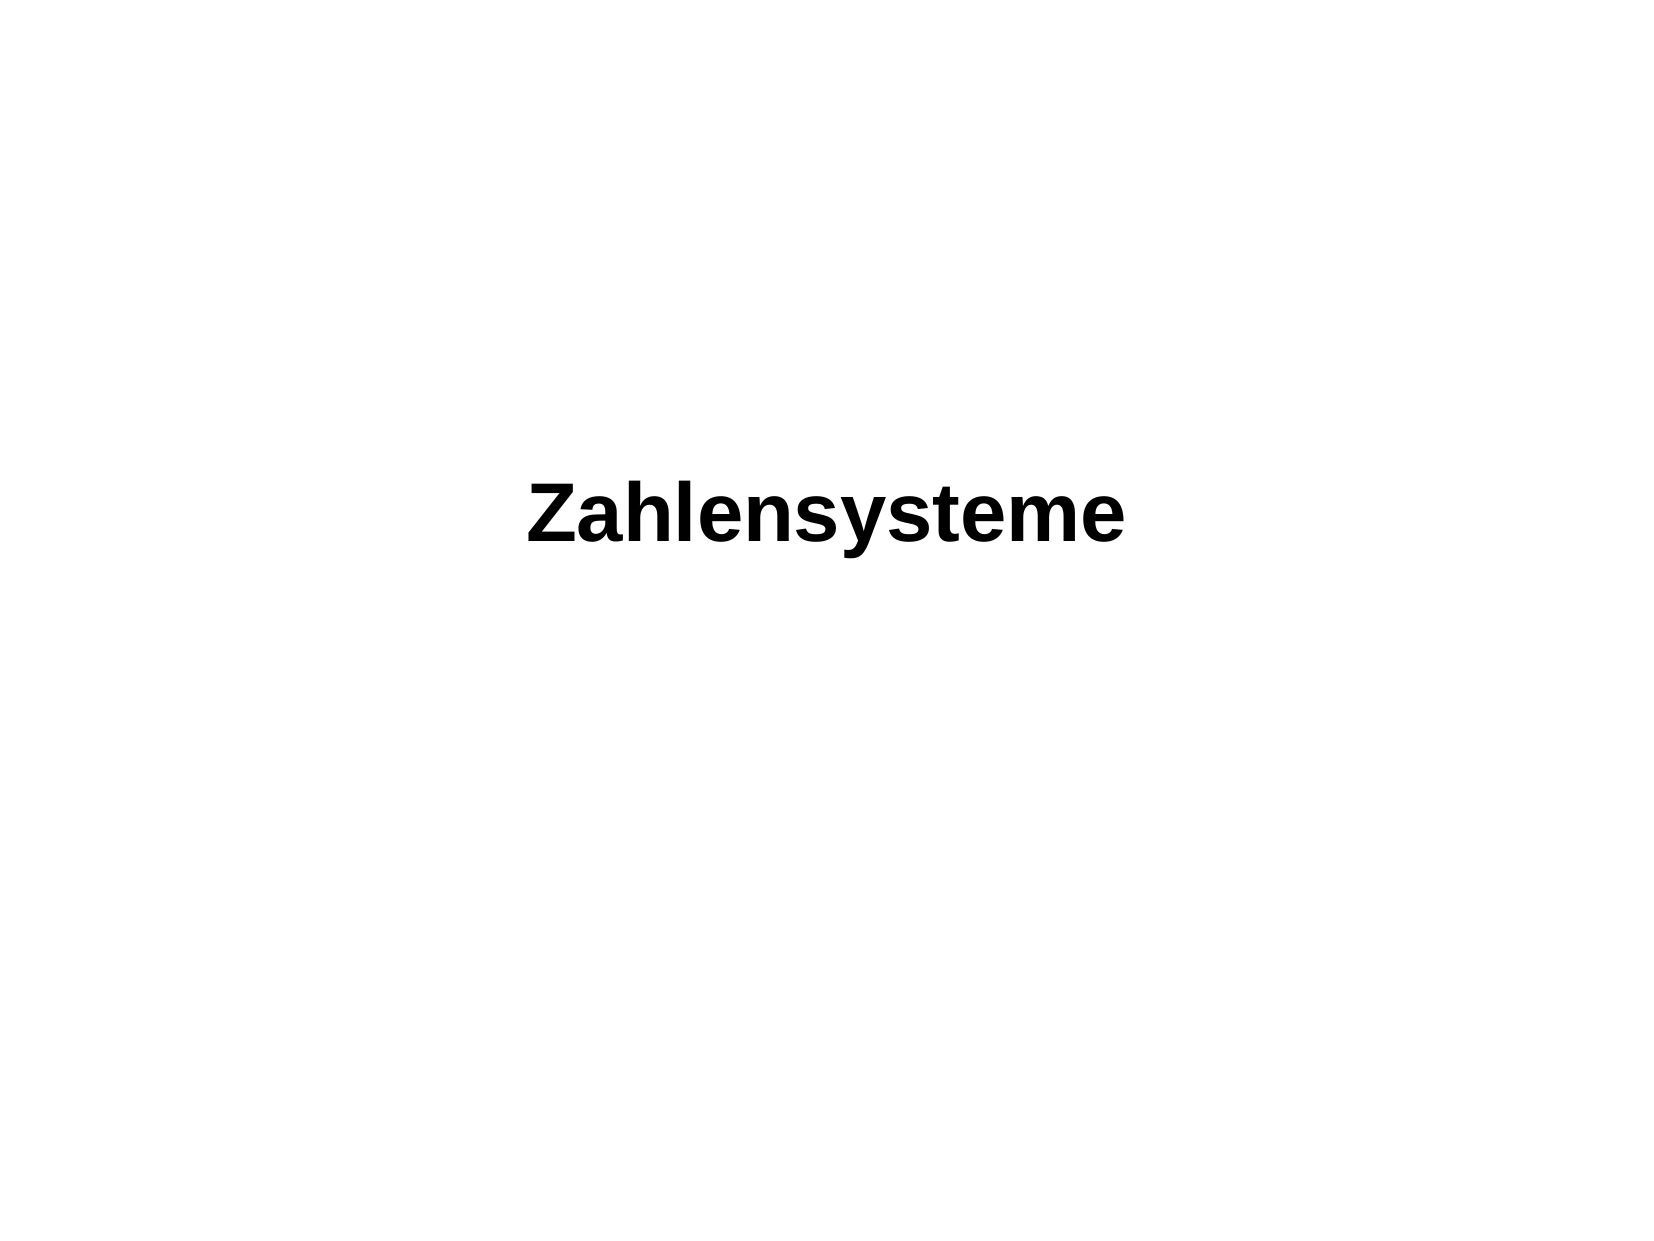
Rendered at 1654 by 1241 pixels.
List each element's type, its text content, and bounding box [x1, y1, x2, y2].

title Zahlensysteme [82, 417, 1571, 610]
